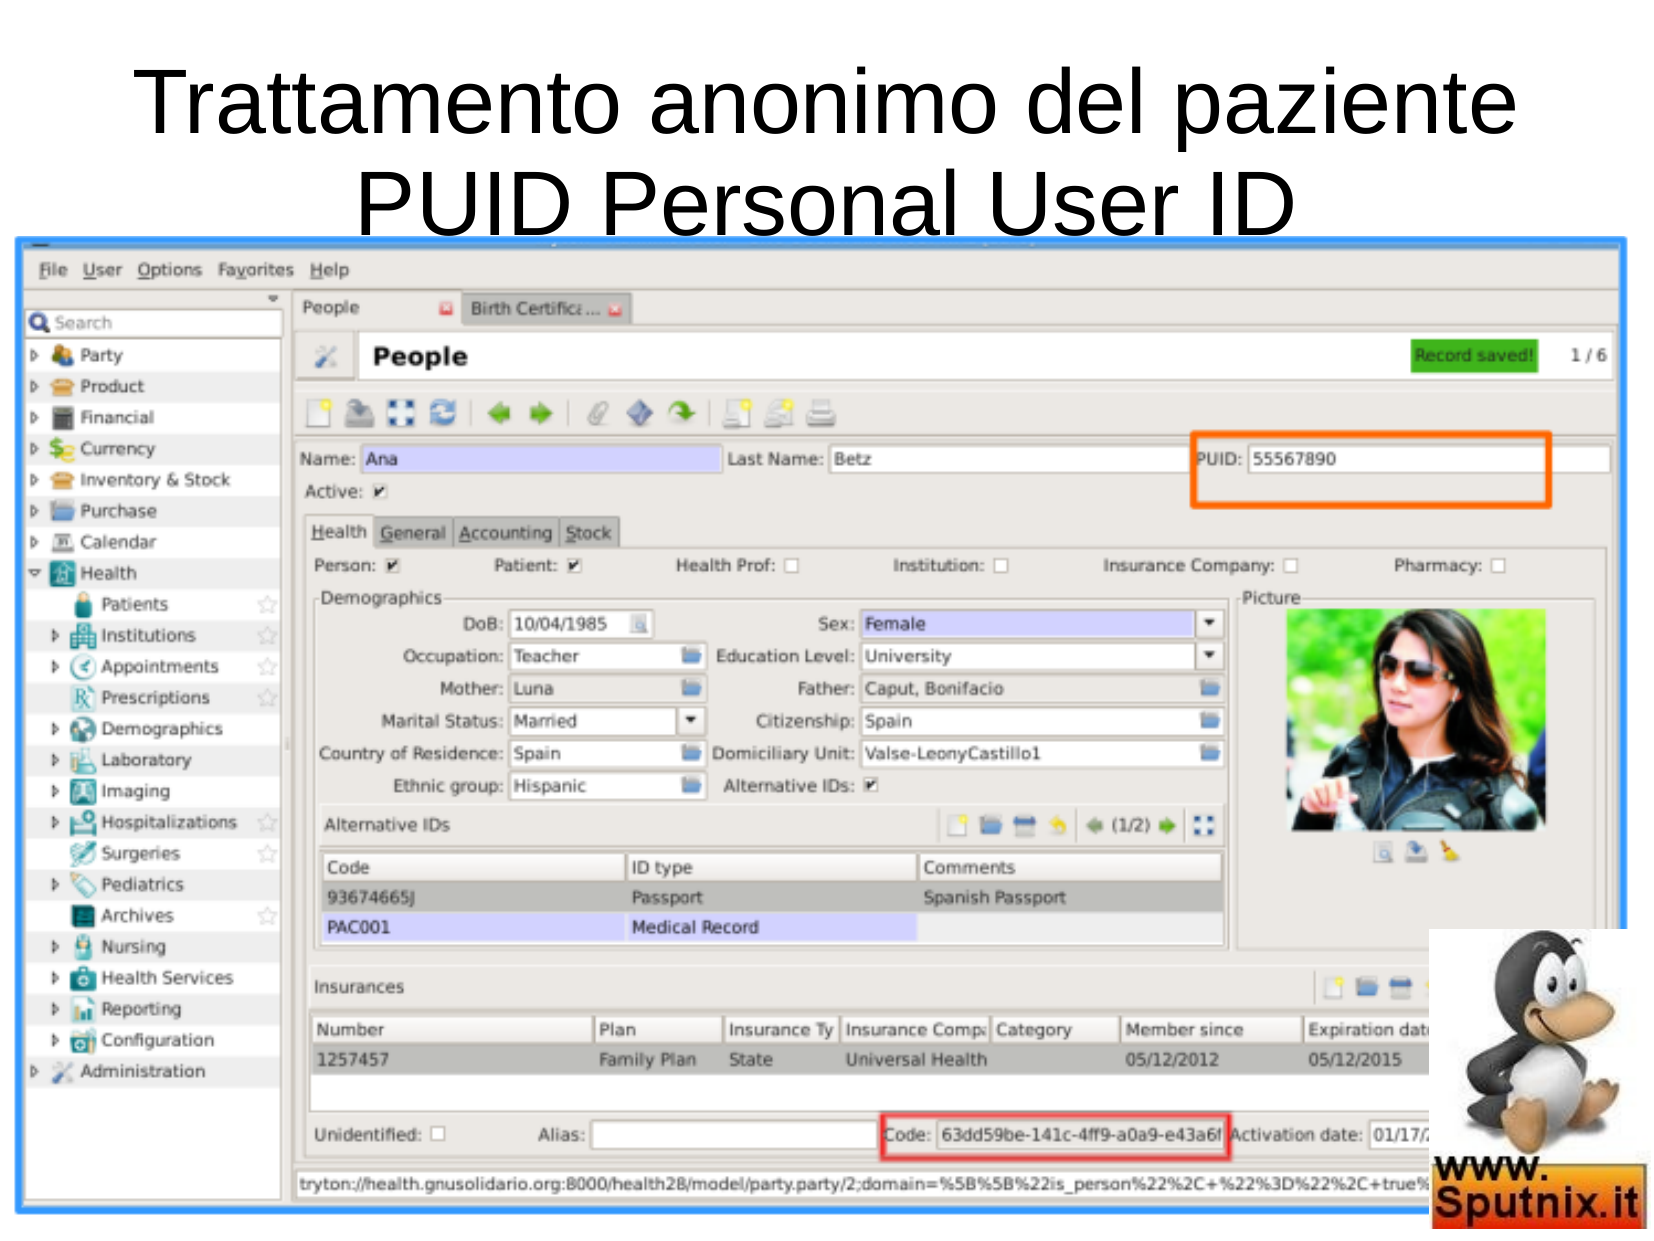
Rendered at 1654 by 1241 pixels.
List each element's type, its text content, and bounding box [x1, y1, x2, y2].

title Trattamento anonimo del paziente PUID Personal User ID [82, 49, 1571, 236]
picture [11, 236, 1651, 1229]
